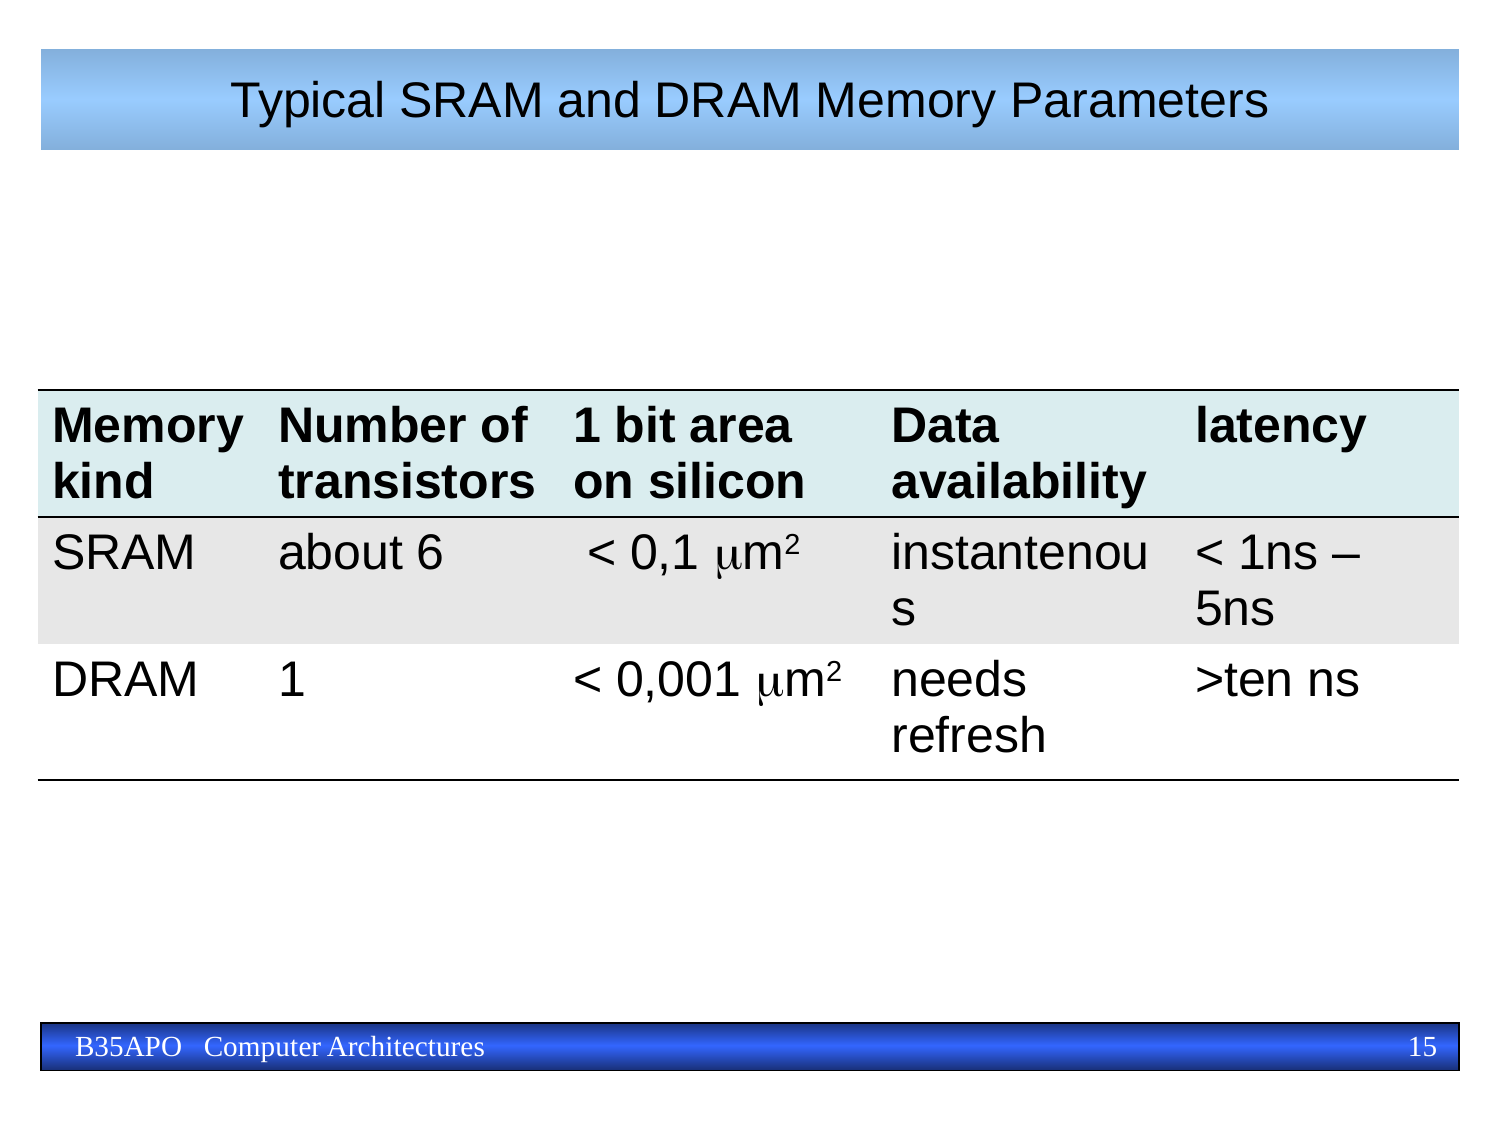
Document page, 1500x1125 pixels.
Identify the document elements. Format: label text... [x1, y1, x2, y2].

table_cell instantenous [877, 518, 1181, 644]
table_cell 1 [263, 644, 558, 779]
table_cell < 1ns – 5ns [1181, 518, 1459, 644]
table_cell about 6 [263, 518, 558, 644]
table_cell < 0,1 m2 [558, 518, 877, 644]
table_header Data availability [877, 391, 1181, 516]
table_cell DRAM [38, 644, 263, 779]
table_cell < 0,001 m2 [558, 644, 877, 779]
table_header latency [1181, 391, 1459, 516]
table_cell SRAM [38, 518, 263, 644]
table_cell >ten ns [1181, 644, 1459, 779]
table_header Number of transistors [263, 391, 558, 516]
table_header 1 bit area on silicon [558, 391, 877, 516]
table_header Memory kind [38, 391, 263, 516]
title Typical SRAM and DRAM Memory Parameters [41, 49, 1459, 150]
table_cell needs refresh [877, 644, 1181, 779]
